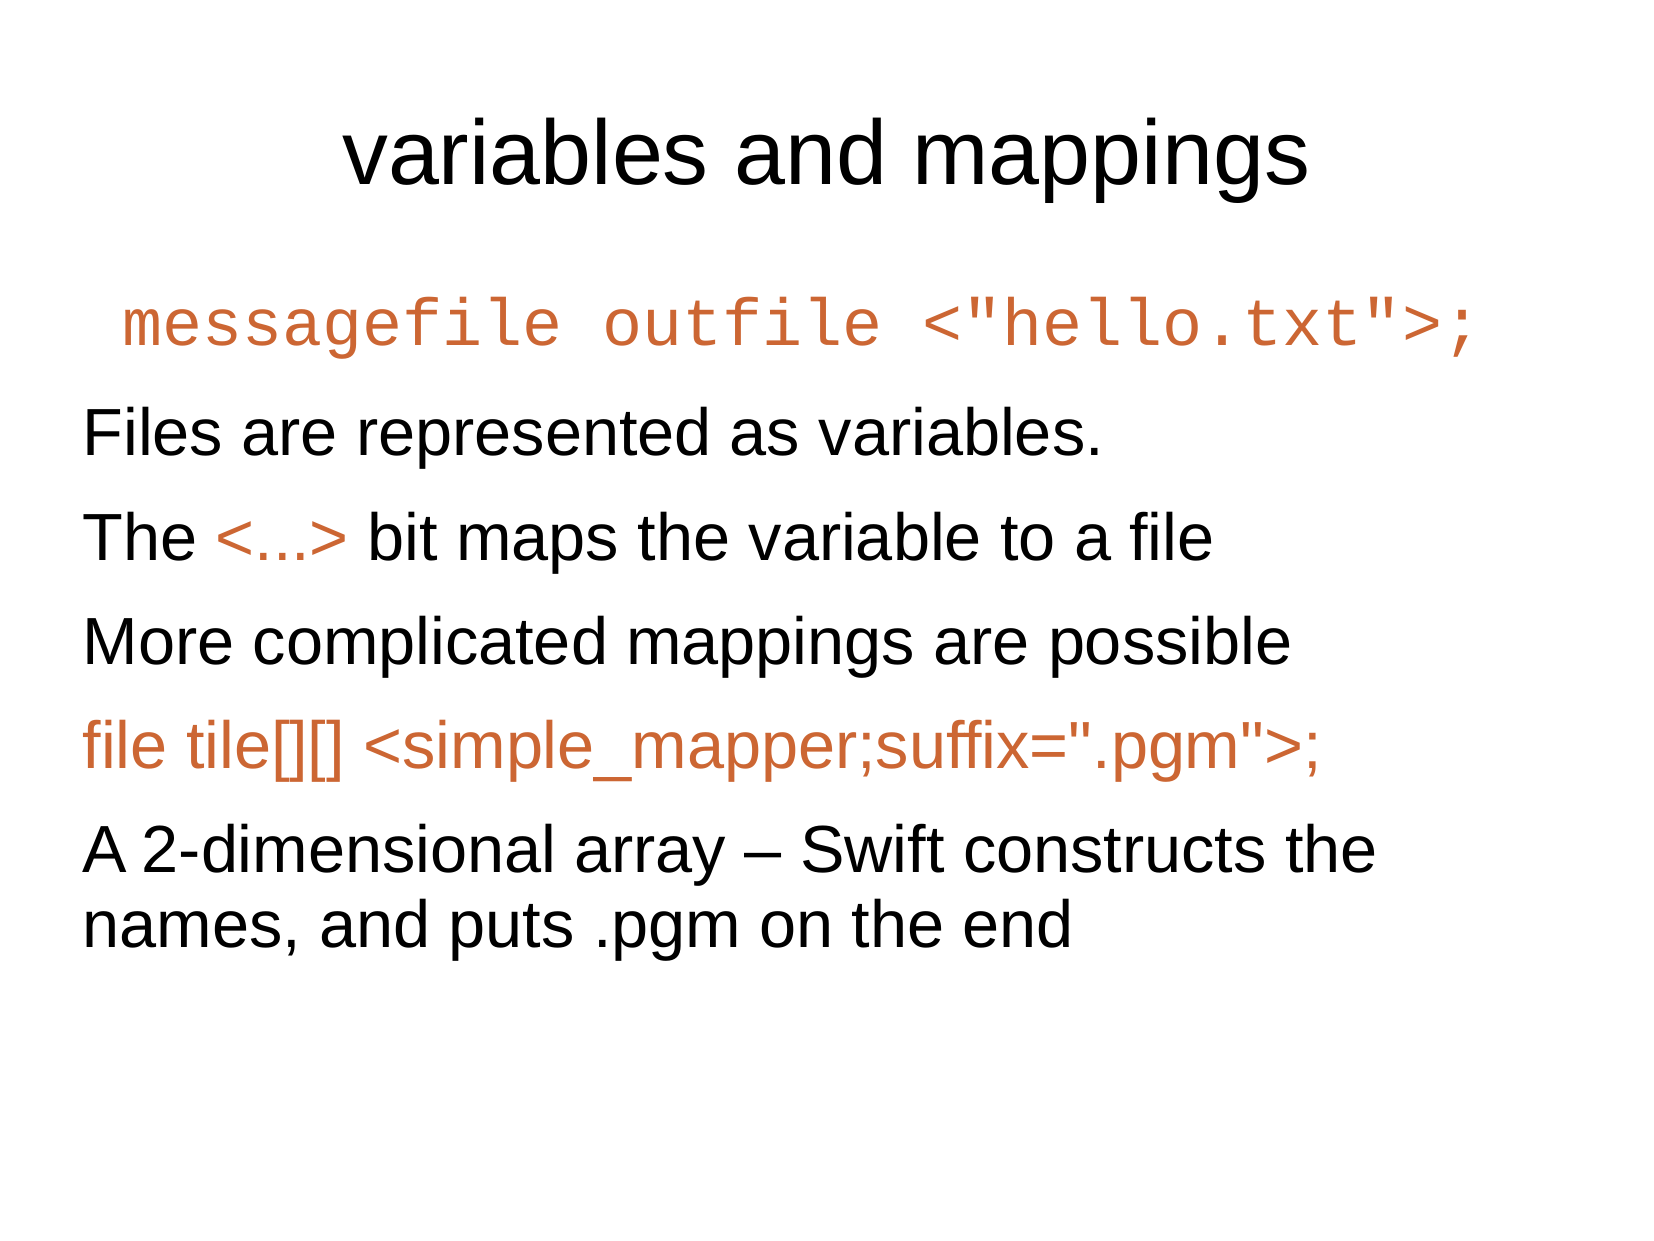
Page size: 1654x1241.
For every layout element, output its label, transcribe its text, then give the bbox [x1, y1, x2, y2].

title variables and mappings [82, 56, 1571, 250]
list messagefile outfile <"hello.txt">; Files are represented as variables. The <...> bit maps the variable to a file More complicated mappings are possible file tile[][] <simple_mapper;suffix=".pgm">; A 2-dimensional array – Swift constructs the names, and puts .pgm on the end [82, 290, 1571, 1094]
